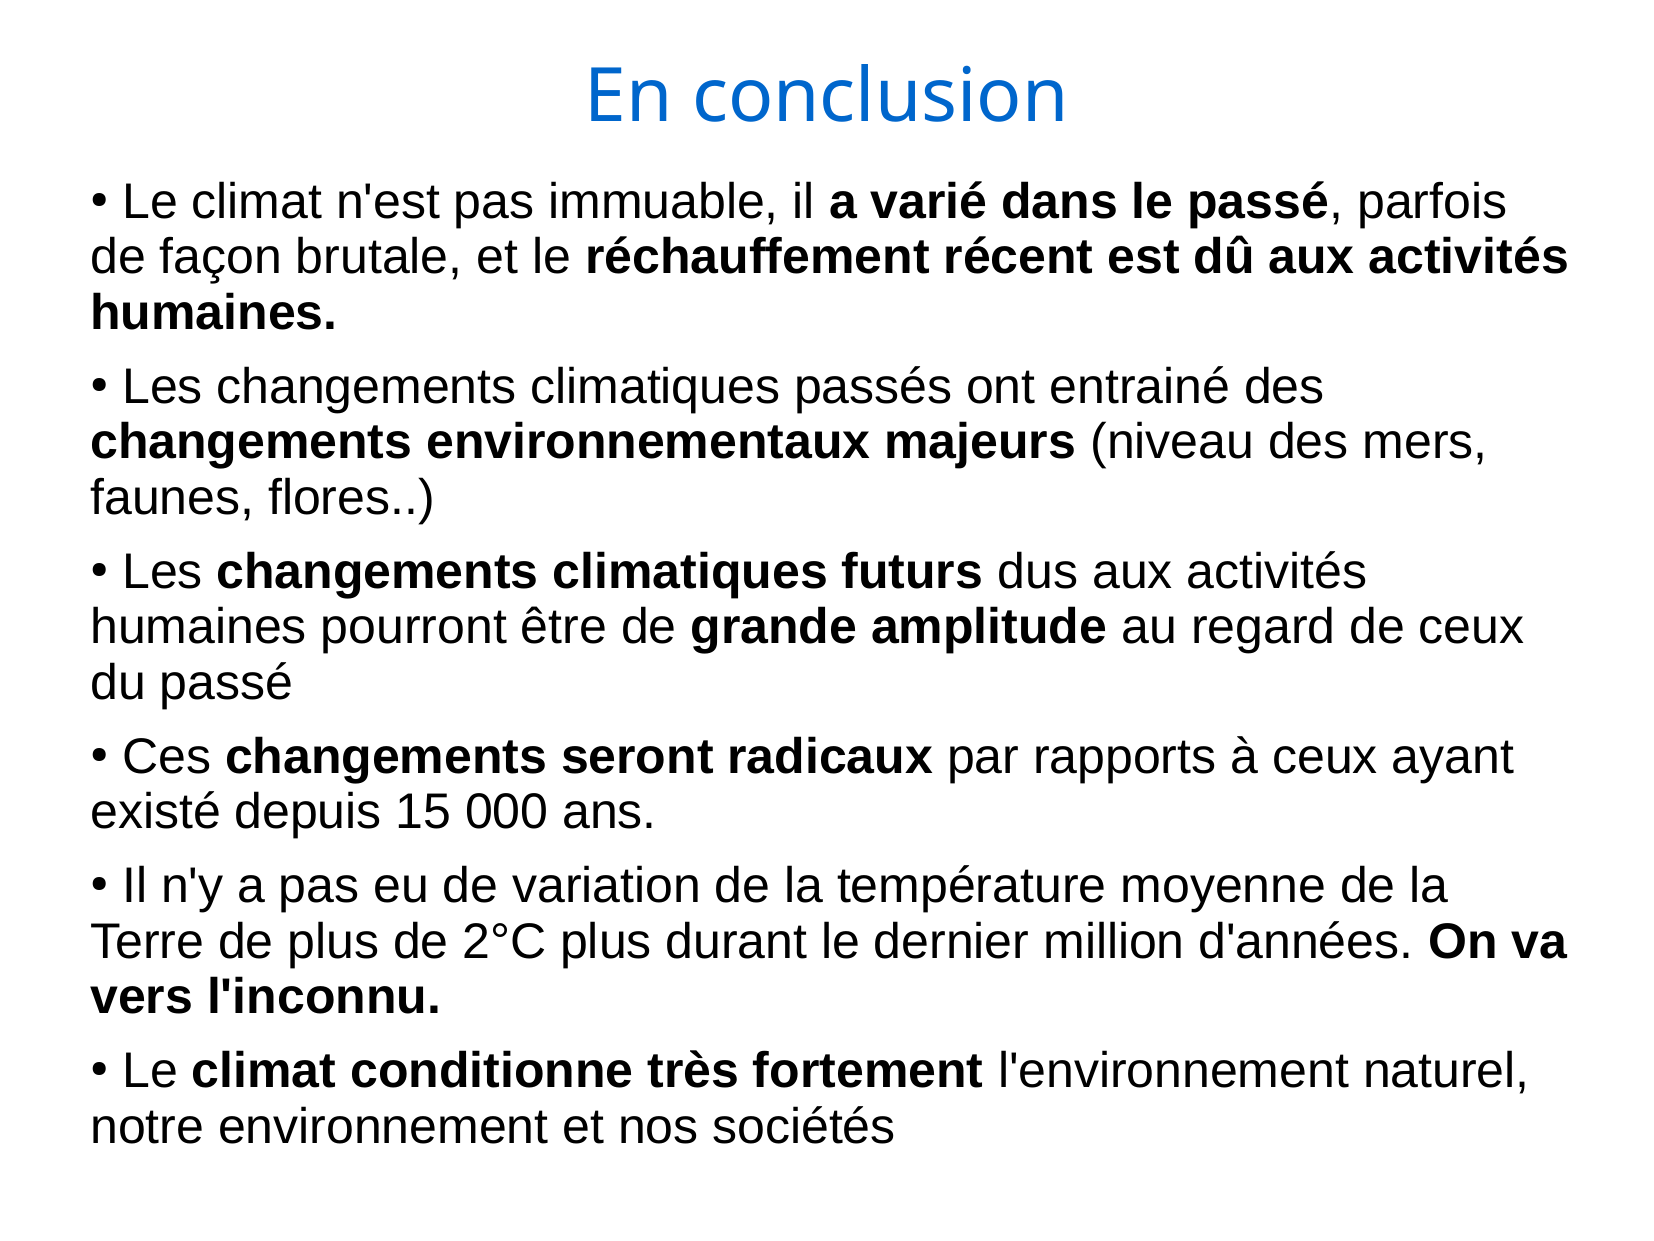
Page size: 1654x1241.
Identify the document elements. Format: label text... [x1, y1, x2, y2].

text_box En conclusion [45, 38, 1609, 143]
text_box Le climat n'est pas immuable, il a varié dans le passé, parfois de façon brutale, et le réchauffement récent est dû aux activités humaines. Les changements climatiques passés ont entrainé des changements environnementaux majeurs (niveau des mers, faunes, flores..) Les changements climatiques futurs dus aux activités humaines pourront être de grande amplitude au regard de ceux du passé Ces changements seront radicaux par rapports à ceux ayant existé depuis 15 000 ans. Il n'y a pas eu de variation de la température moyenne de la Terre de plus de 2°C plus durant le dernier million d'années. On va vers l'inconnu. Le climat conditionne très fortement l'environnement naturel, notre environnement et nos sociétés [75, 165, 1590, 1162]
